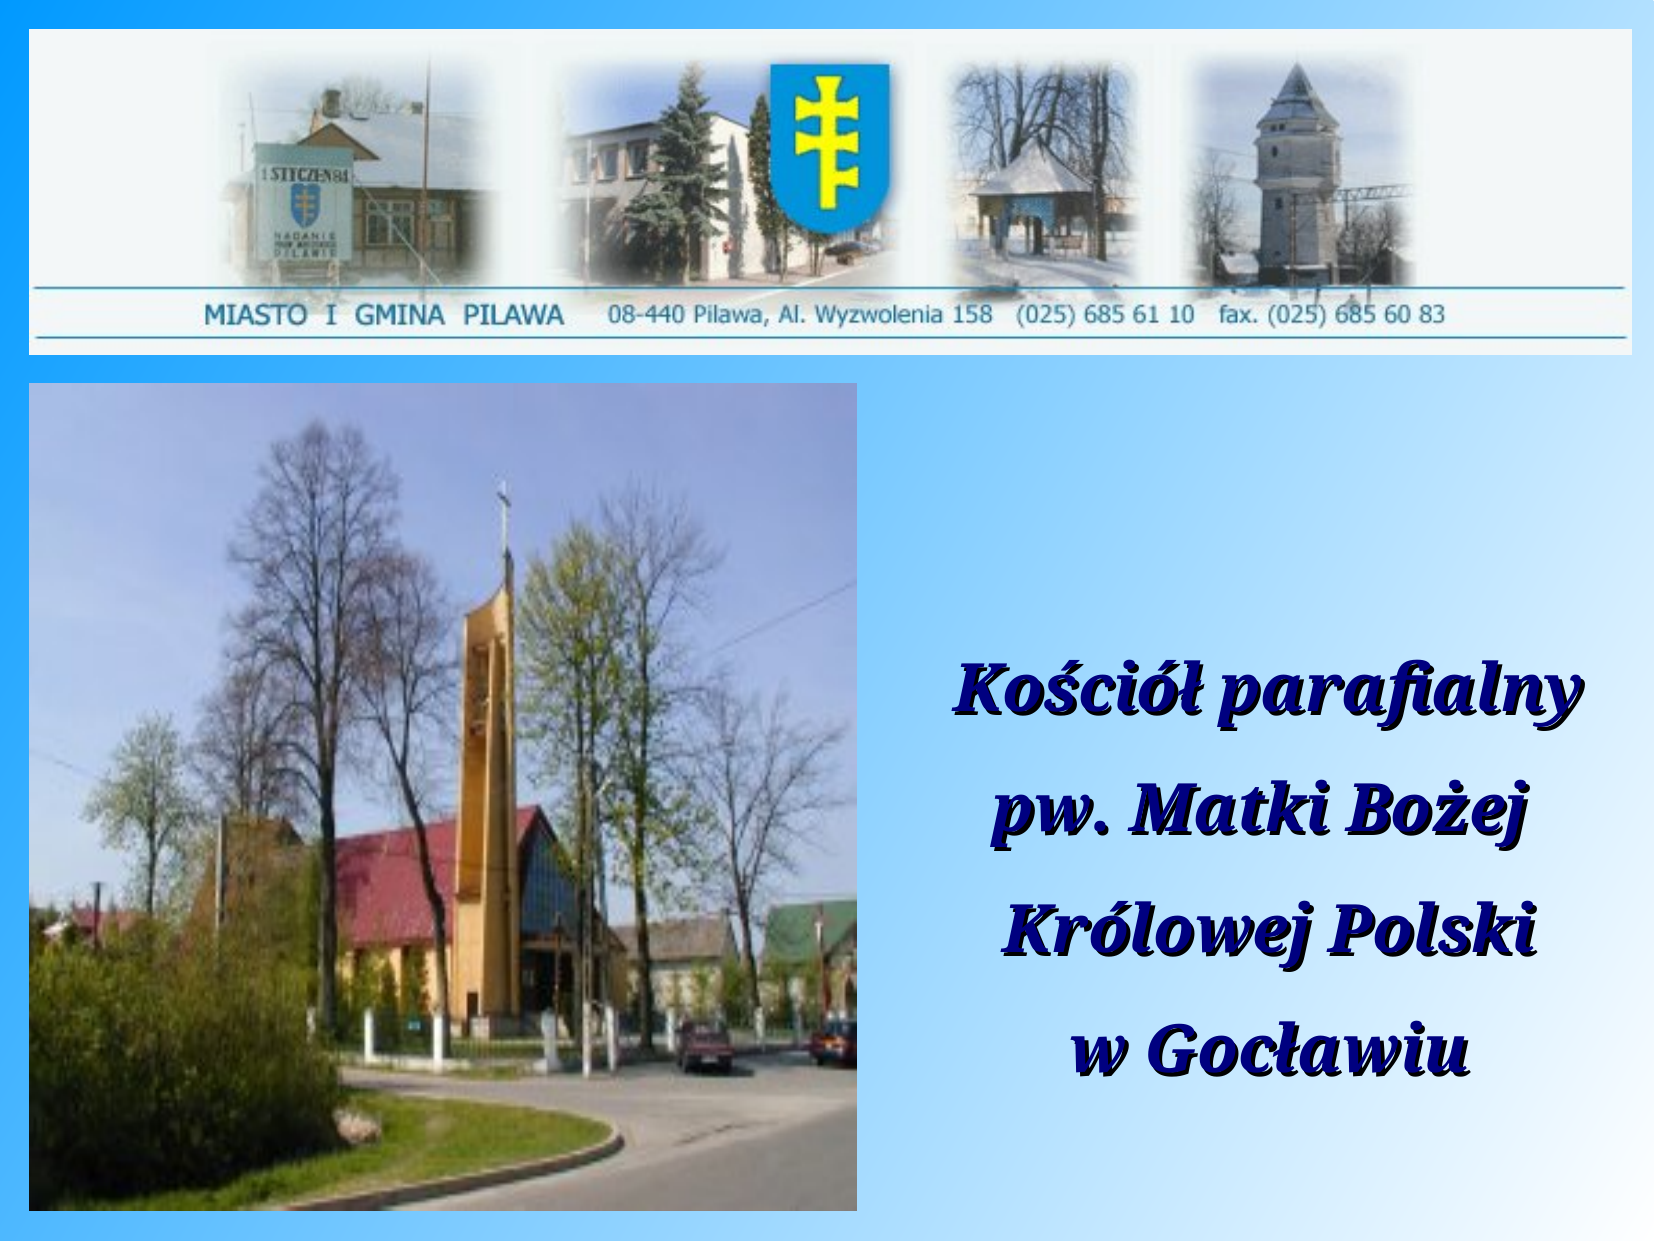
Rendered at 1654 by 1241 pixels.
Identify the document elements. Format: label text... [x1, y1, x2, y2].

picture [29, 29, 1632, 355]
list Kościół parafialny pw. Matki Bożej Królowej Polski w Gocławiu [915, 399, 1605, 1182]
picture [29, 383, 857, 1211]
